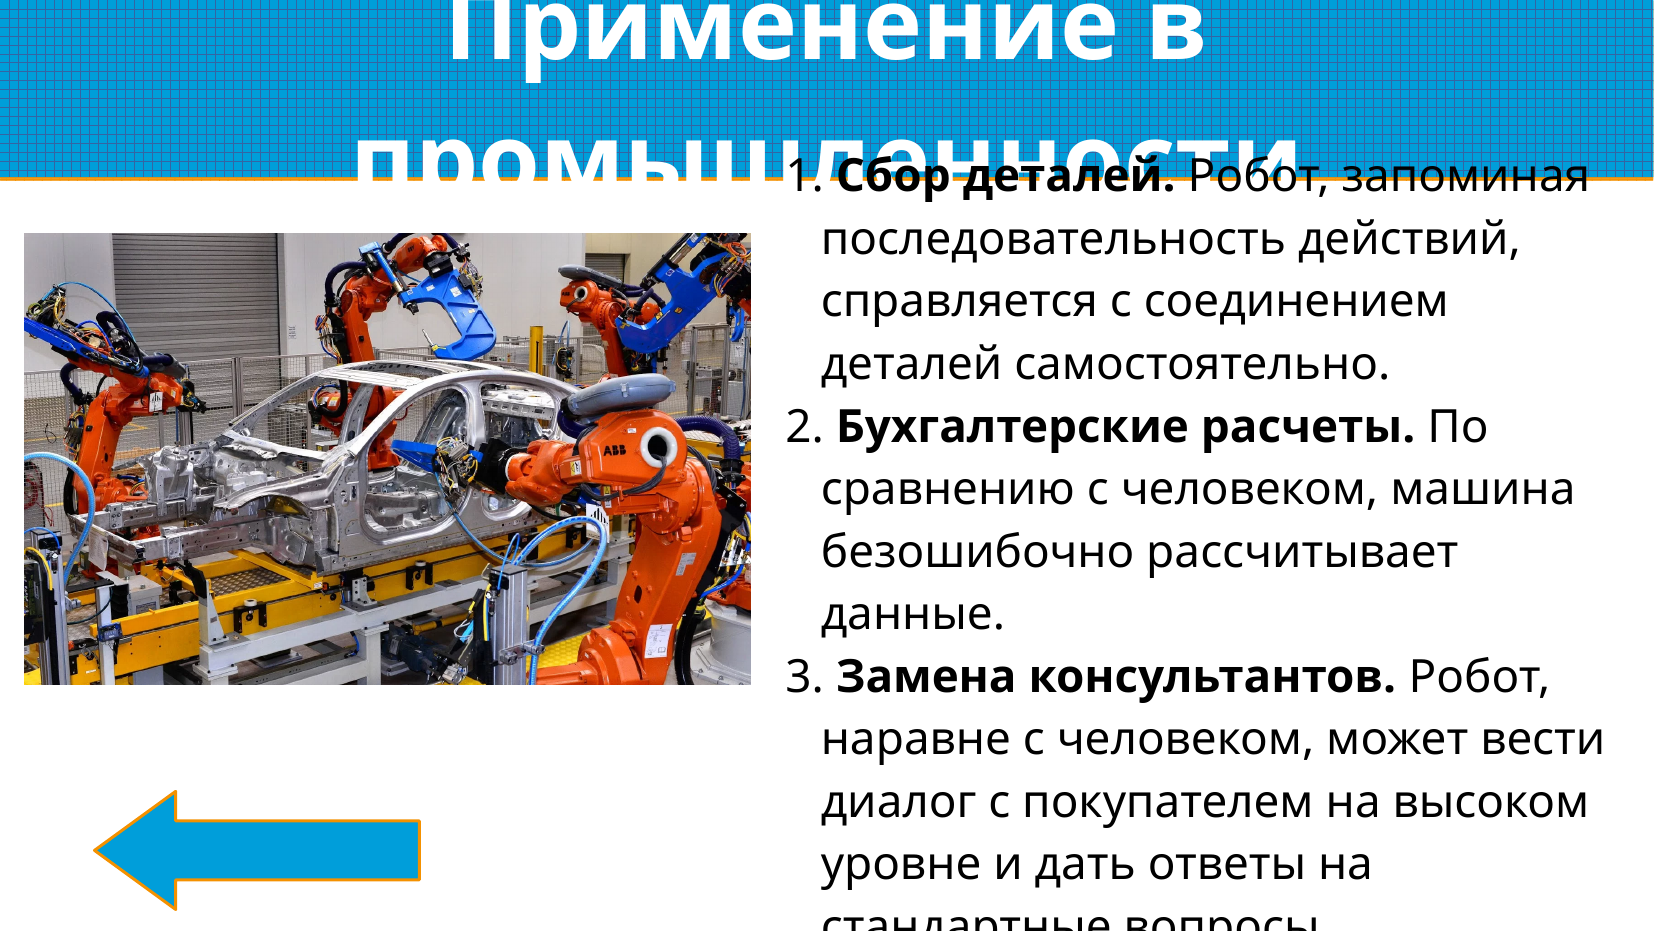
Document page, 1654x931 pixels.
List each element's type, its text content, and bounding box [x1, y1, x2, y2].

picture [24, 233, 751, 686]
text_box Применение в промышленности [59, 0, 1595, 236]
text_box [94, 791, 420, 910]
text_box Сбор деталей. Робот, запоминая последовательность действий, справляется с соединением деталей самостоятельно. Бухгалтерские расчеты. По сравнению с человеком, машина безошибочно рассчитывает данные. Замена консультантов. Робот, наравне с человеком, может вести диалог с покупателем на высоком уровне и дать ответы на стандартные вопросы. [779, 143, 1619, 931]
